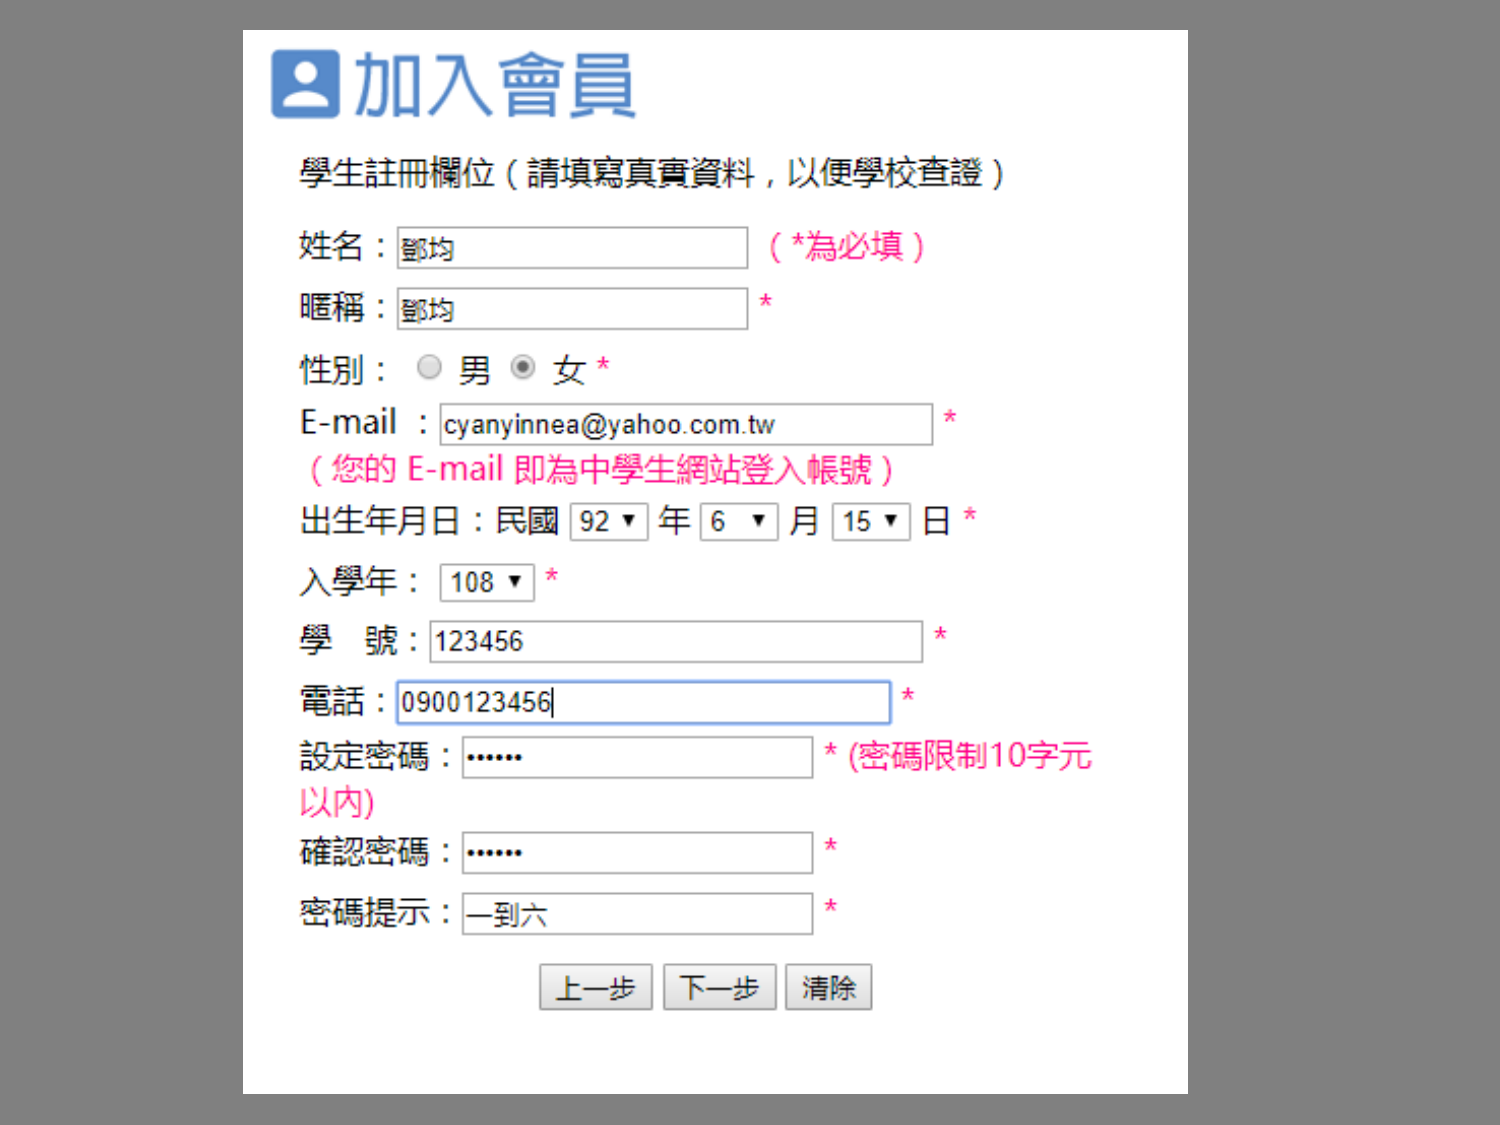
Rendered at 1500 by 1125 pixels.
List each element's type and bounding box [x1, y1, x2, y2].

picture [243, 30, 1188, 1094]
